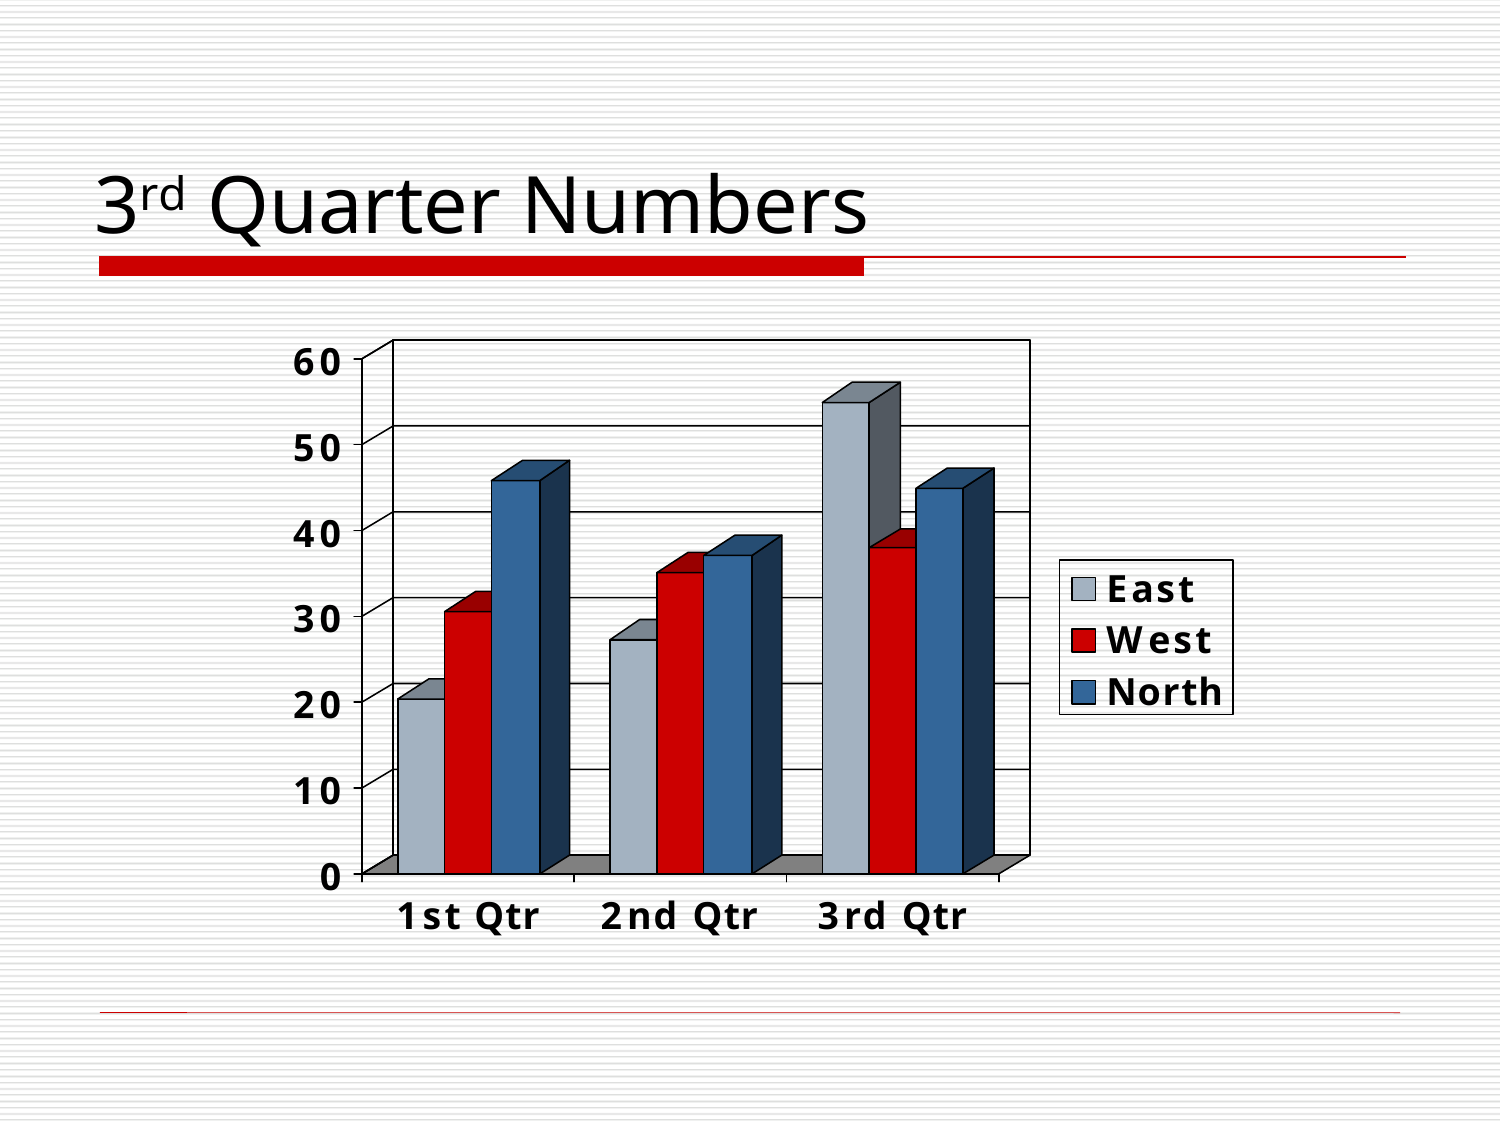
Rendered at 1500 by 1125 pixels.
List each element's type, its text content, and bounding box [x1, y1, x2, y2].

title 3rd Quarter Numbers [94, 49, 1407, 250]
chart [249, 304, 1249, 971]
picture [0, 0, 1500, 1125]
